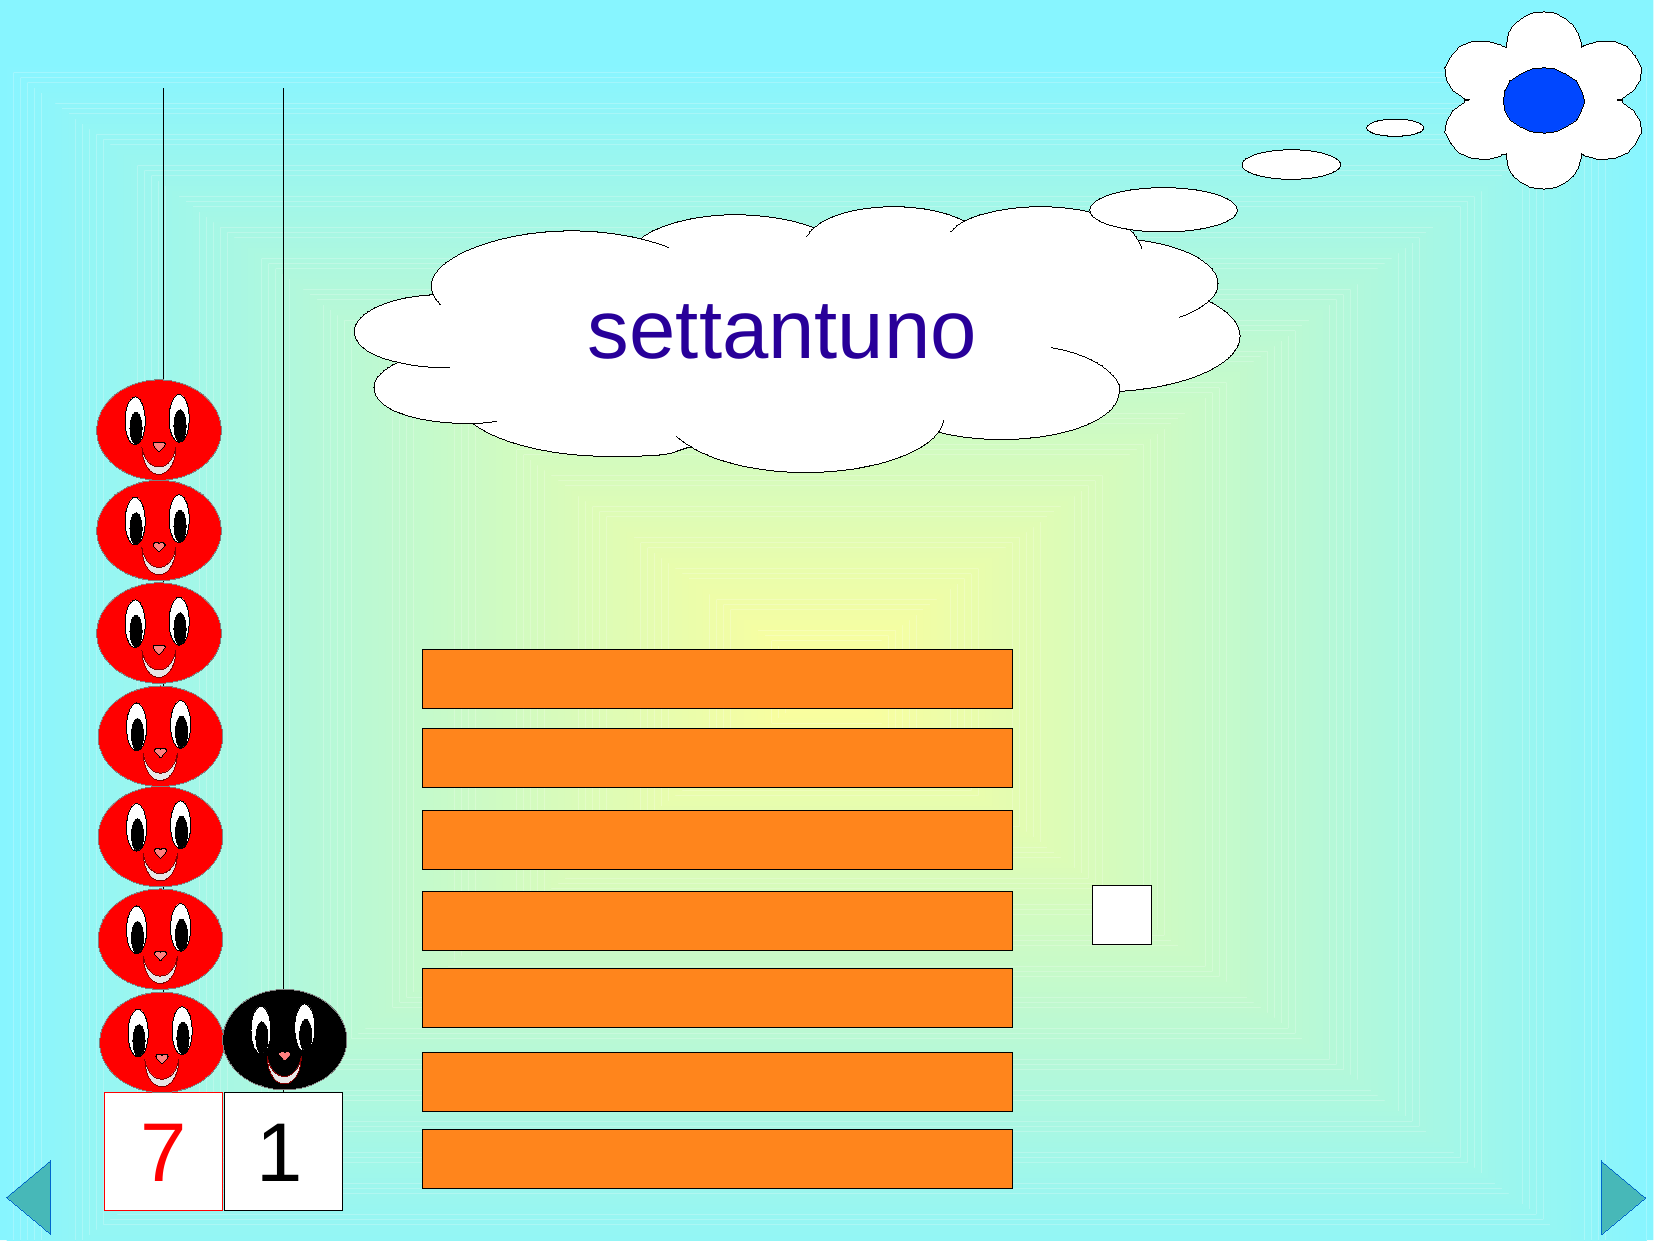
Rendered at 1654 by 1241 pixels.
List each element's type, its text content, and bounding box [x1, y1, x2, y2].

text_box [422, 968, 1013, 1028]
text_box [96, 379, 222, 581]
text_box [354, 187, 1241, 473]
text_box [422, 1052, 1013, 1112]
text_box [104, 1207, 223, 1211]
text_box settantuno [472, 276, 1093, 384]
text_box [422, 649, 1013, 709]
text_box [1092, 885, 1152, 945]
text_box [224, 1207, 343, 1211]
text_box [6, 1160, 51, 1235]
text_box [99, 989, 347, 1098]
text_box [98, 685, 223, 887]
text_box [1444, 11, 1642, 190]
text_box [422, 810, 1013, 870]
text_box [1601, 1160, 1646, 1235]
text_box [98, 888, 223, 990]
text_box [224, 1092, 343, 1098]
text_box [1366, 119, 1424, 137]
text_box 7 1 [88, 1098, 355, 1207]
text_box [1242, 149, 1341, 180]
text_box [422, 891, 1013, 951]
text_box [96, 582, 222, 684]
text_box [422, 1129, 1013, 1189]
text_box [422, 728, 1013, 788]
